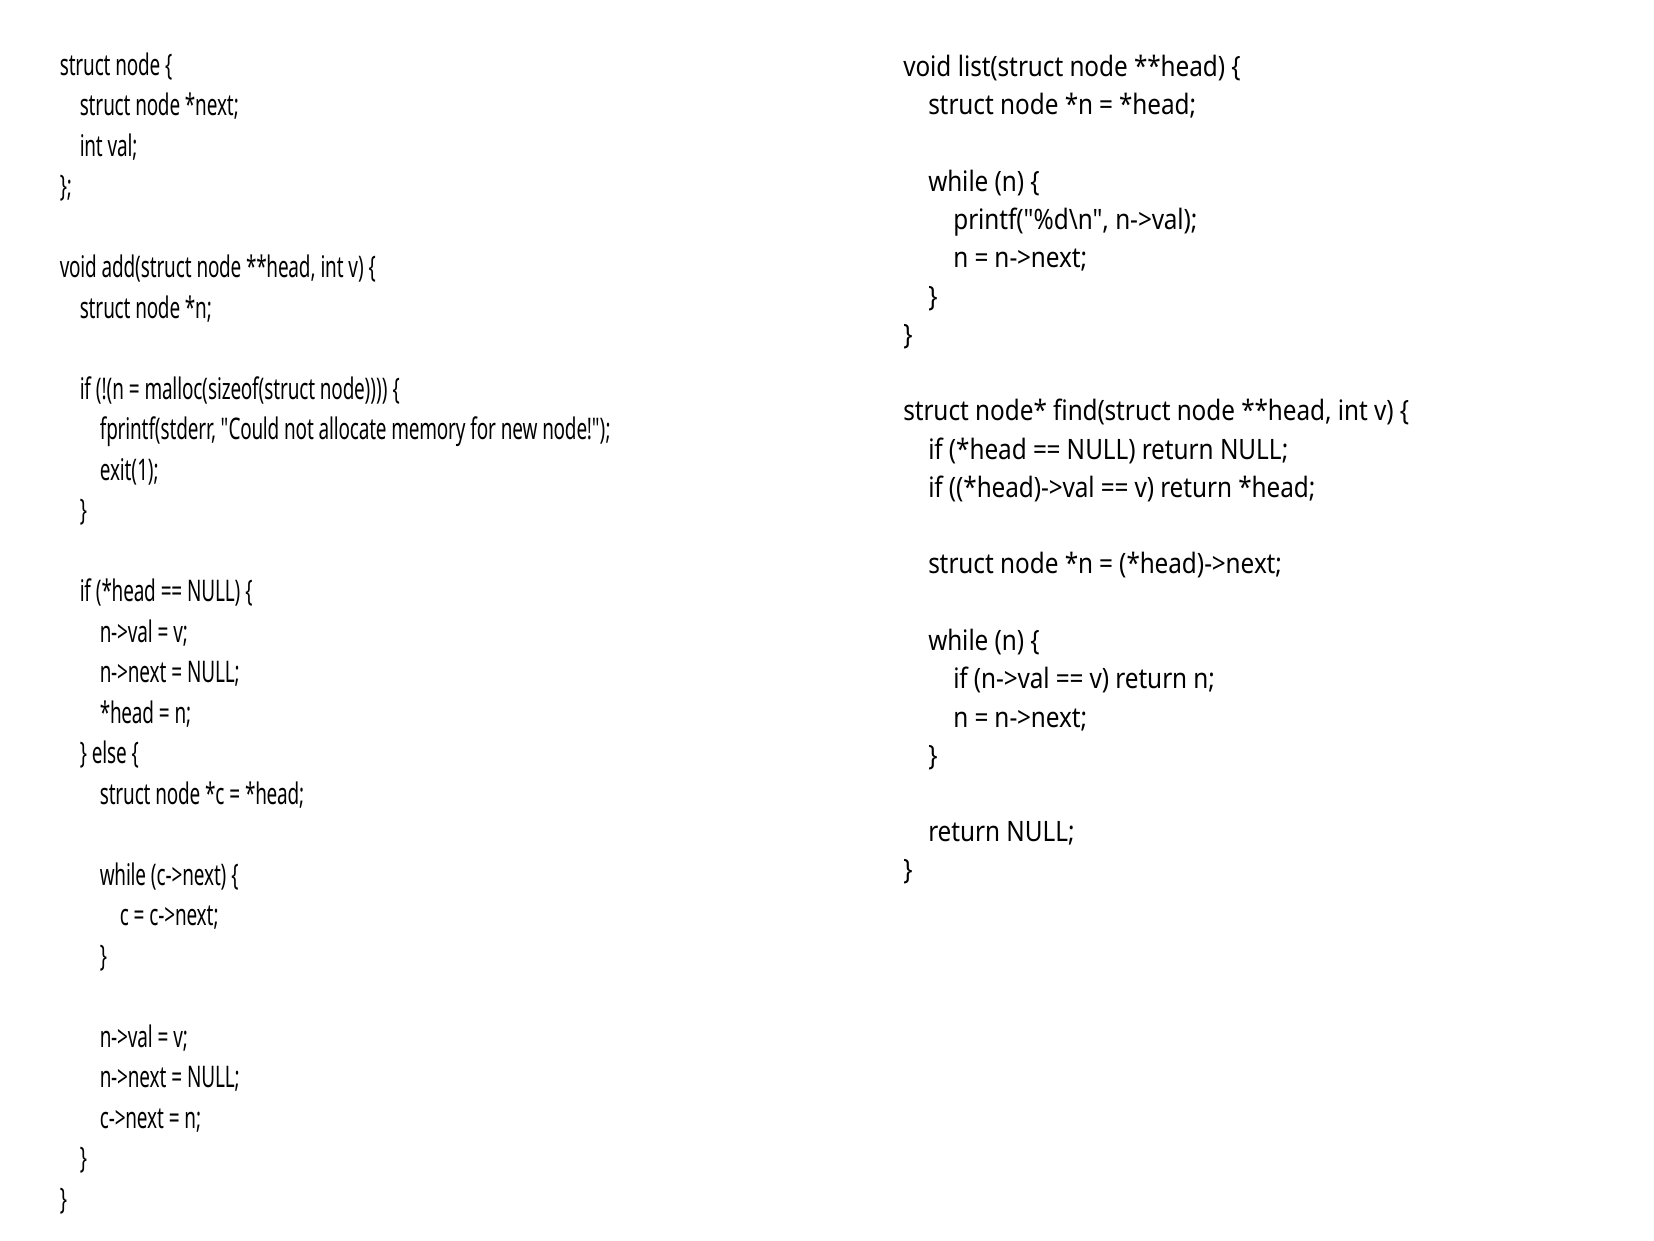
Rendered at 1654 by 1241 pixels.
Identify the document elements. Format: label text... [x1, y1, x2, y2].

text_box struct node { struct node *next; int val; }; void add(struct node **head, int v) { struct node *n; if (!(n = malloc(sizeof(struct node)))) { fprintf(stderr, "Could not allocate memory for new node!"); exit(1); } if (*head == NULL) { n->val = v; n->next = NULL; *head = n; } else { struct node *c = *head; while (c->next) { c = c->next; } n->val = v; n->next = NULL; c->next = n; } } [45, 35, 631, 1221]
text_box void list(struct node **head) { struct node *n = *head; while (n) { printf("%d\n", n->val); n = n->next; } } struct node* find(struct node **head, int v) { if (*head == NULL) return NULL; if ((*head)->val == v) return *head; struct node *n = (*head)->next; while (n) { if (n->val == v) return n; n = n->next; } return NULL; } [888, 39, 1426, 897]
